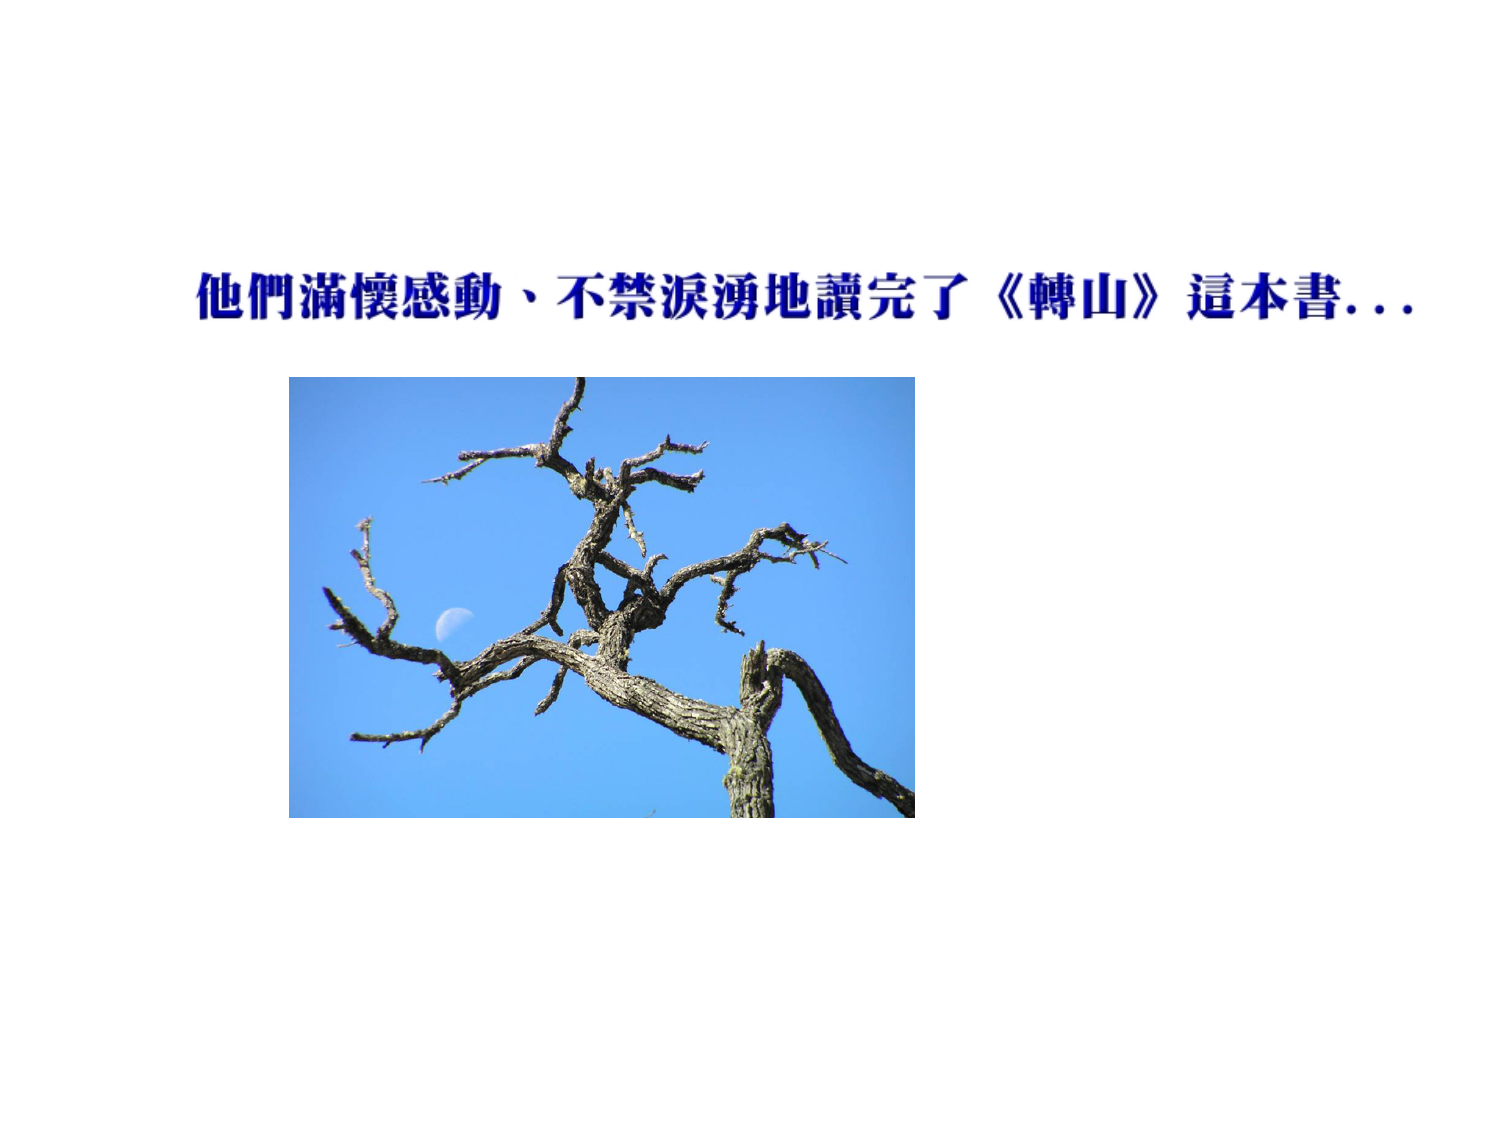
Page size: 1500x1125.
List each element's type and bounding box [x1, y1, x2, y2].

picture [183, 220, 1434, 818]
